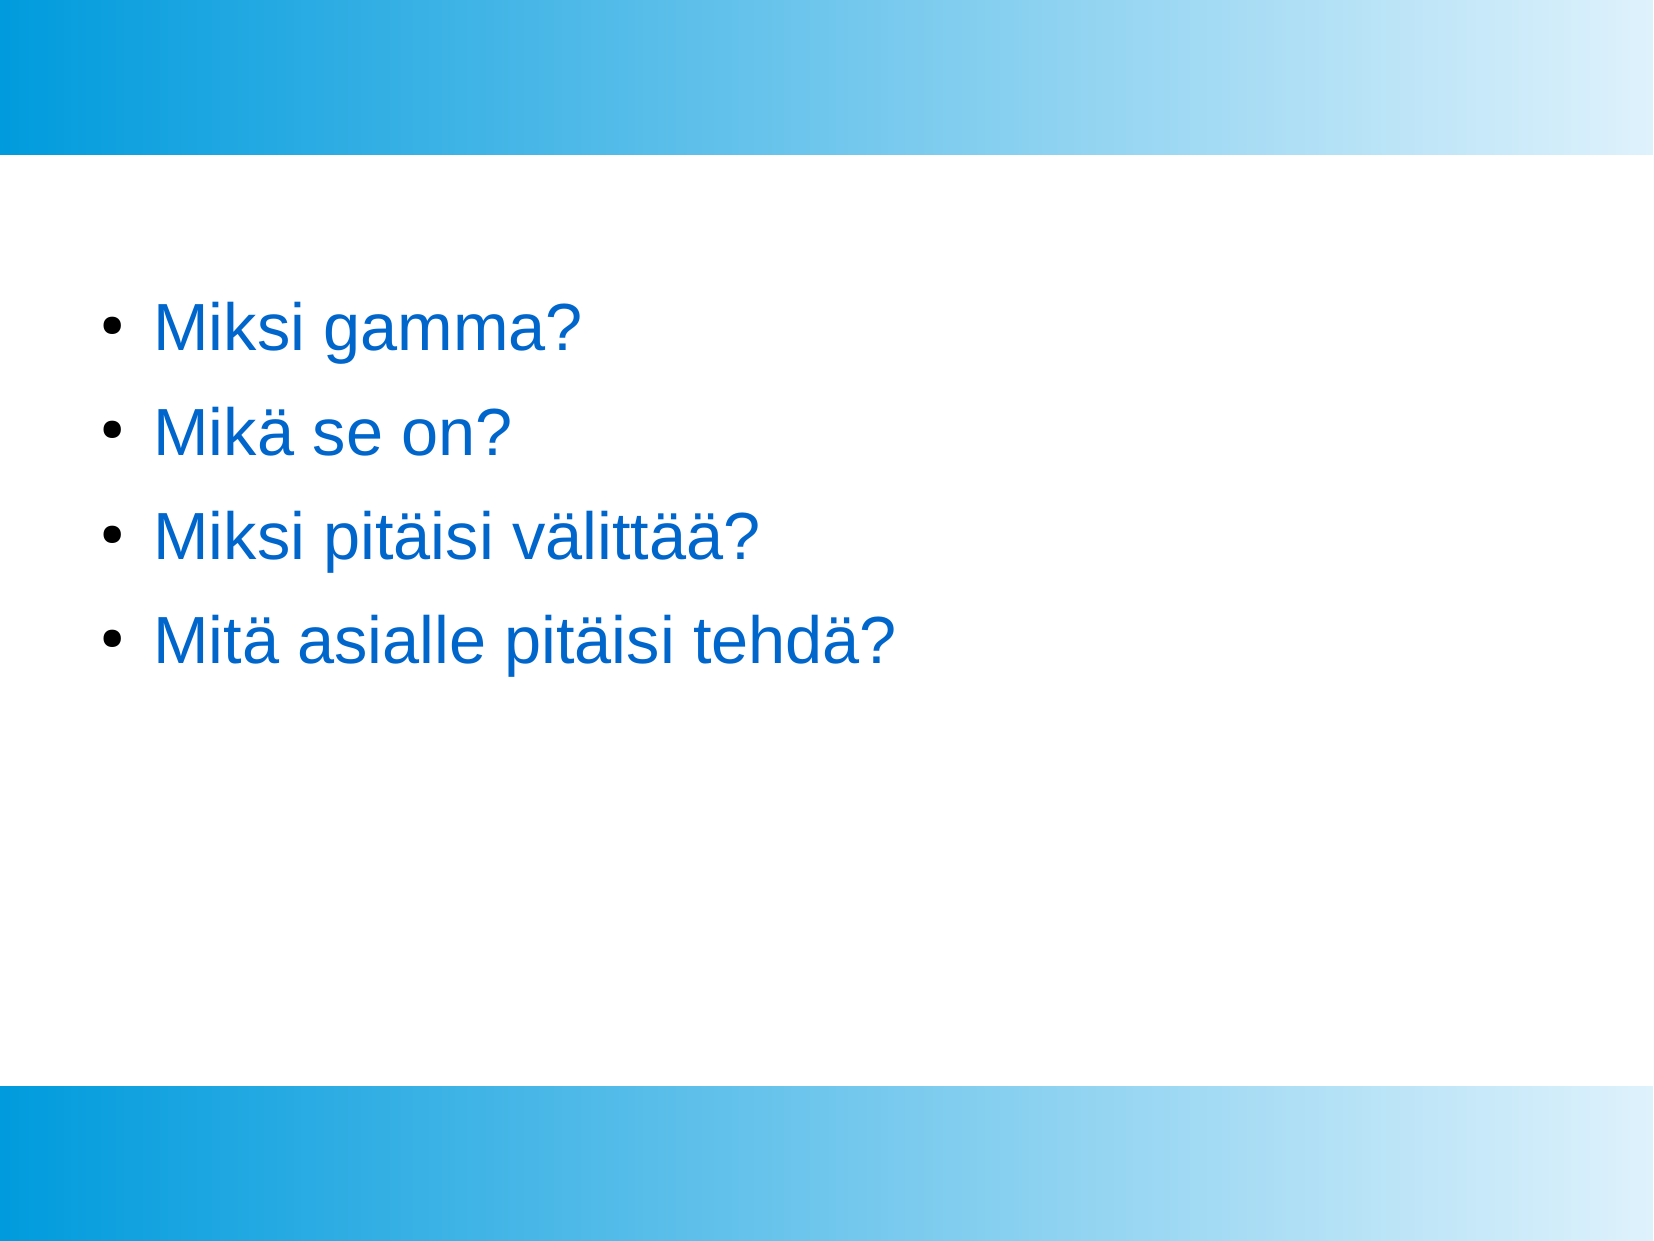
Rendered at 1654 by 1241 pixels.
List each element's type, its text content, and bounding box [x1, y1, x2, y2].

list Miksi gamma? Mikä se on? Miksi pitäisi välittää? Mitä asialle pitäisi tehdä? [82, 290, 1571, 1010]
